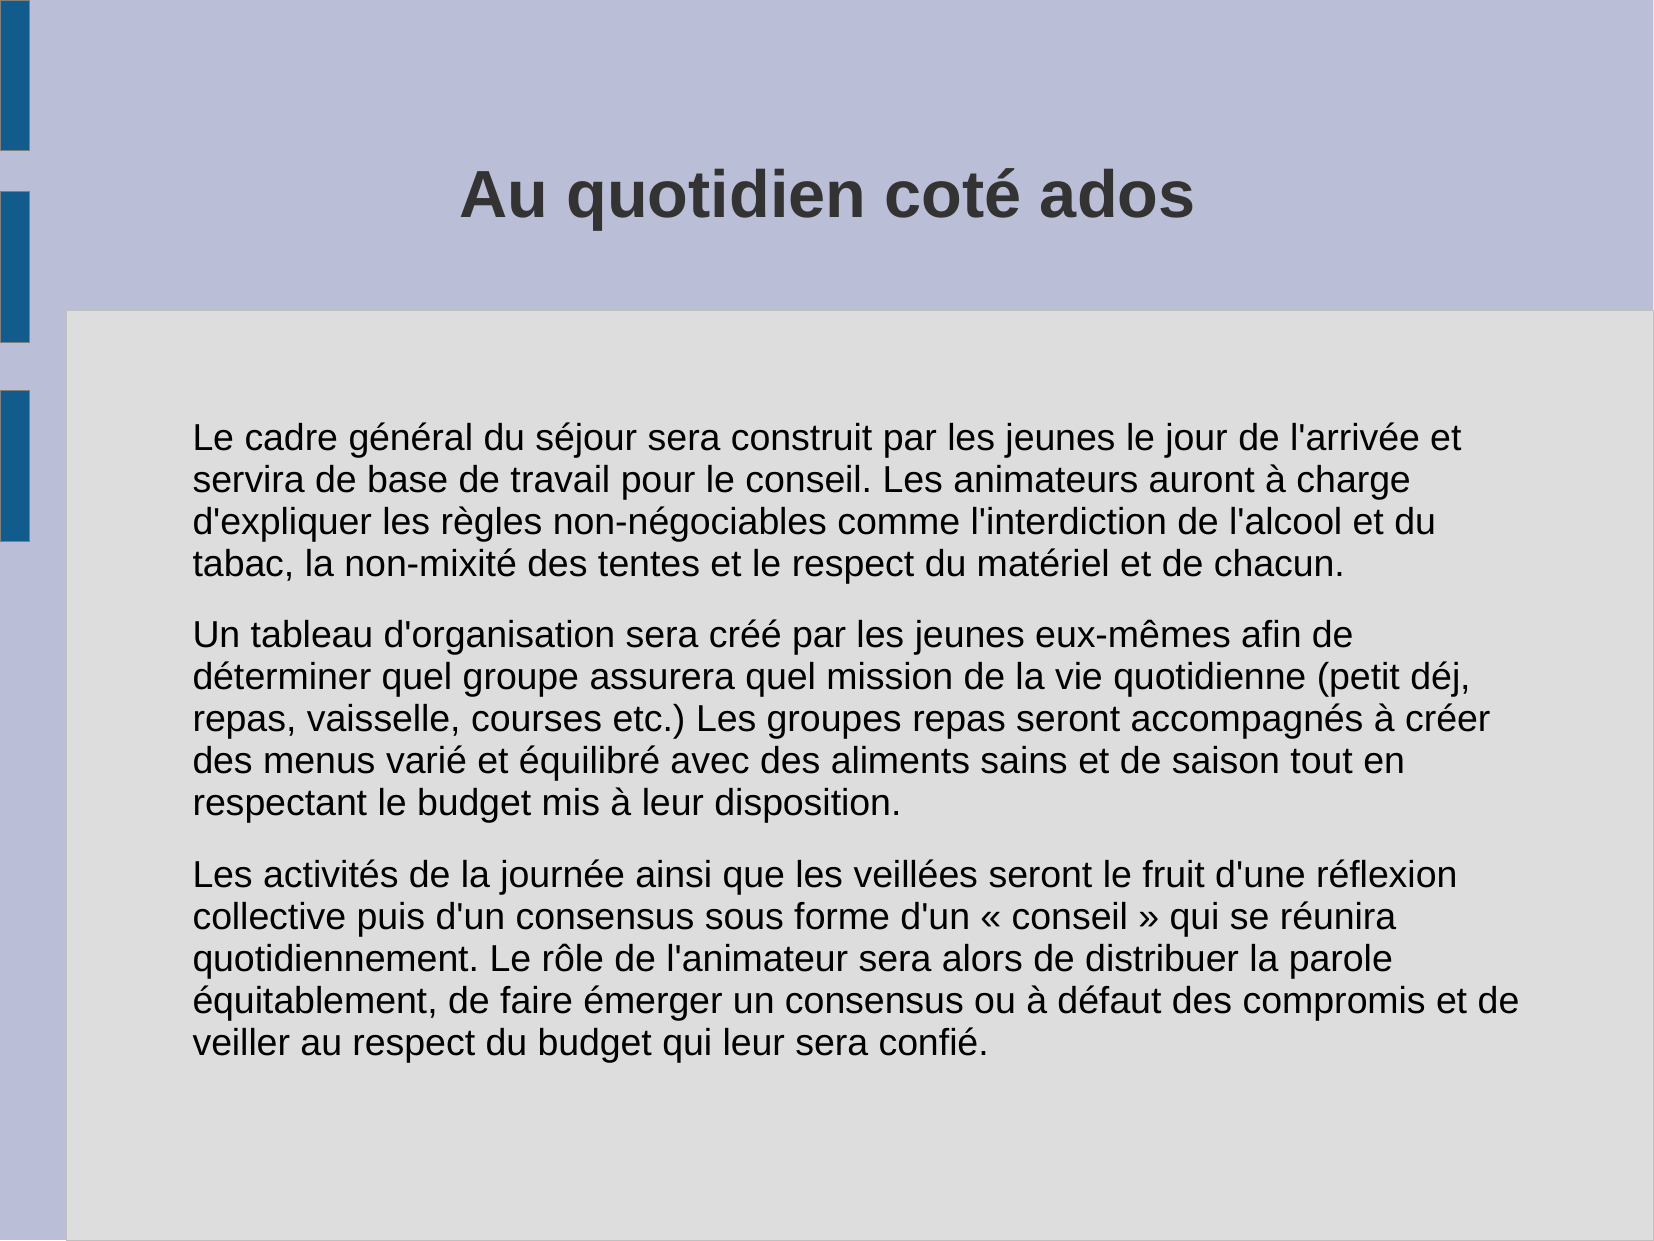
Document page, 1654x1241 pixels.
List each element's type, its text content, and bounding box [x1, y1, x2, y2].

title Au quotidien coté ados [121, 91, 1534, 299]
list Le cadre général du séjour sera construit par les jeunes le jour de l'arrivée et servira de base de travail pour le conseil. Les animateurs auront à charge d'expliquer les règles non-négociables comme l'interdiction de l'alcool et du tabac, la non-mixité des tentes et le respect du matériel et de chacun. Un tableau d'organisation sera créé par les jeunes eux-mêmes afin de déterminer quel groupe assurera quel mission de la vie quotidienne (petit déj, repas, vaisselle, courses etc.) Les groupes repas seront accompagnés à créer des menus varié et équilibré avec des aliments sains et de saison tout en respectant le budget mis à leur disposition. Les activités de la journée ainsi que les veillées seront le fruit d'une réflexion collective puis d'un consensus sous forme d'un « conseil » qui se réunira quotidiennement. Le rôle de l'animateur sera alors de distribuer la parole équitablement, de faire émerger un consensus ou à défaut des compromis et de veiller au respect du budget qui leur sera confié. [121, 344, 1534, 1136]
